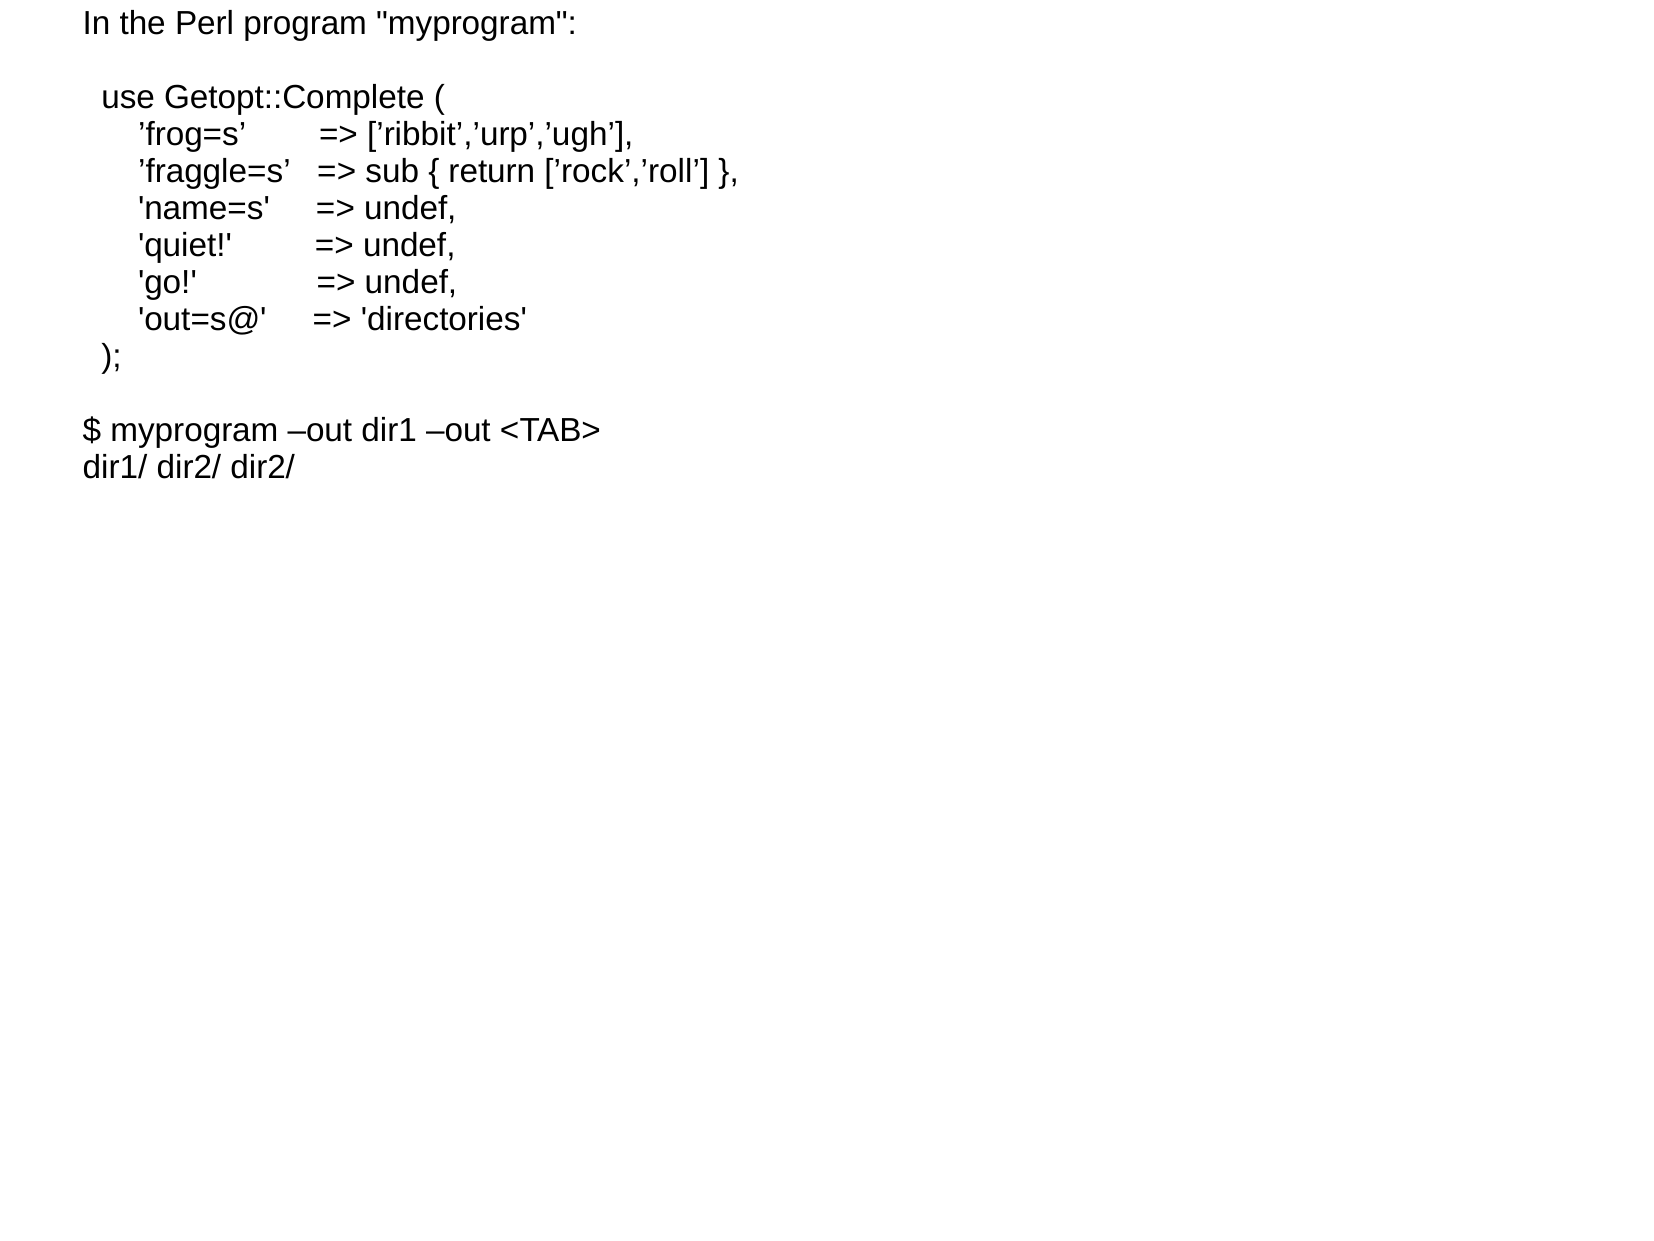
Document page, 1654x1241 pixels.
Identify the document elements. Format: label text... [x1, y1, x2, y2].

subtitle In the Perl program "myprogram": use Getopt::Complete ( ’frog=s’ => [’ribbit’,’urp’,’ugh’], ’fraggle=s’ => sub { return [’rock’,’roll’] }, 'name=s' => undef, 'quiet!' => undef, 'go!' => undef, 'out=s@' => 'directories' ); $ myprogram –out dir1 –out <TAB> dir1/ dir2/ dir2/ [82, 4, 1571, 1064]
